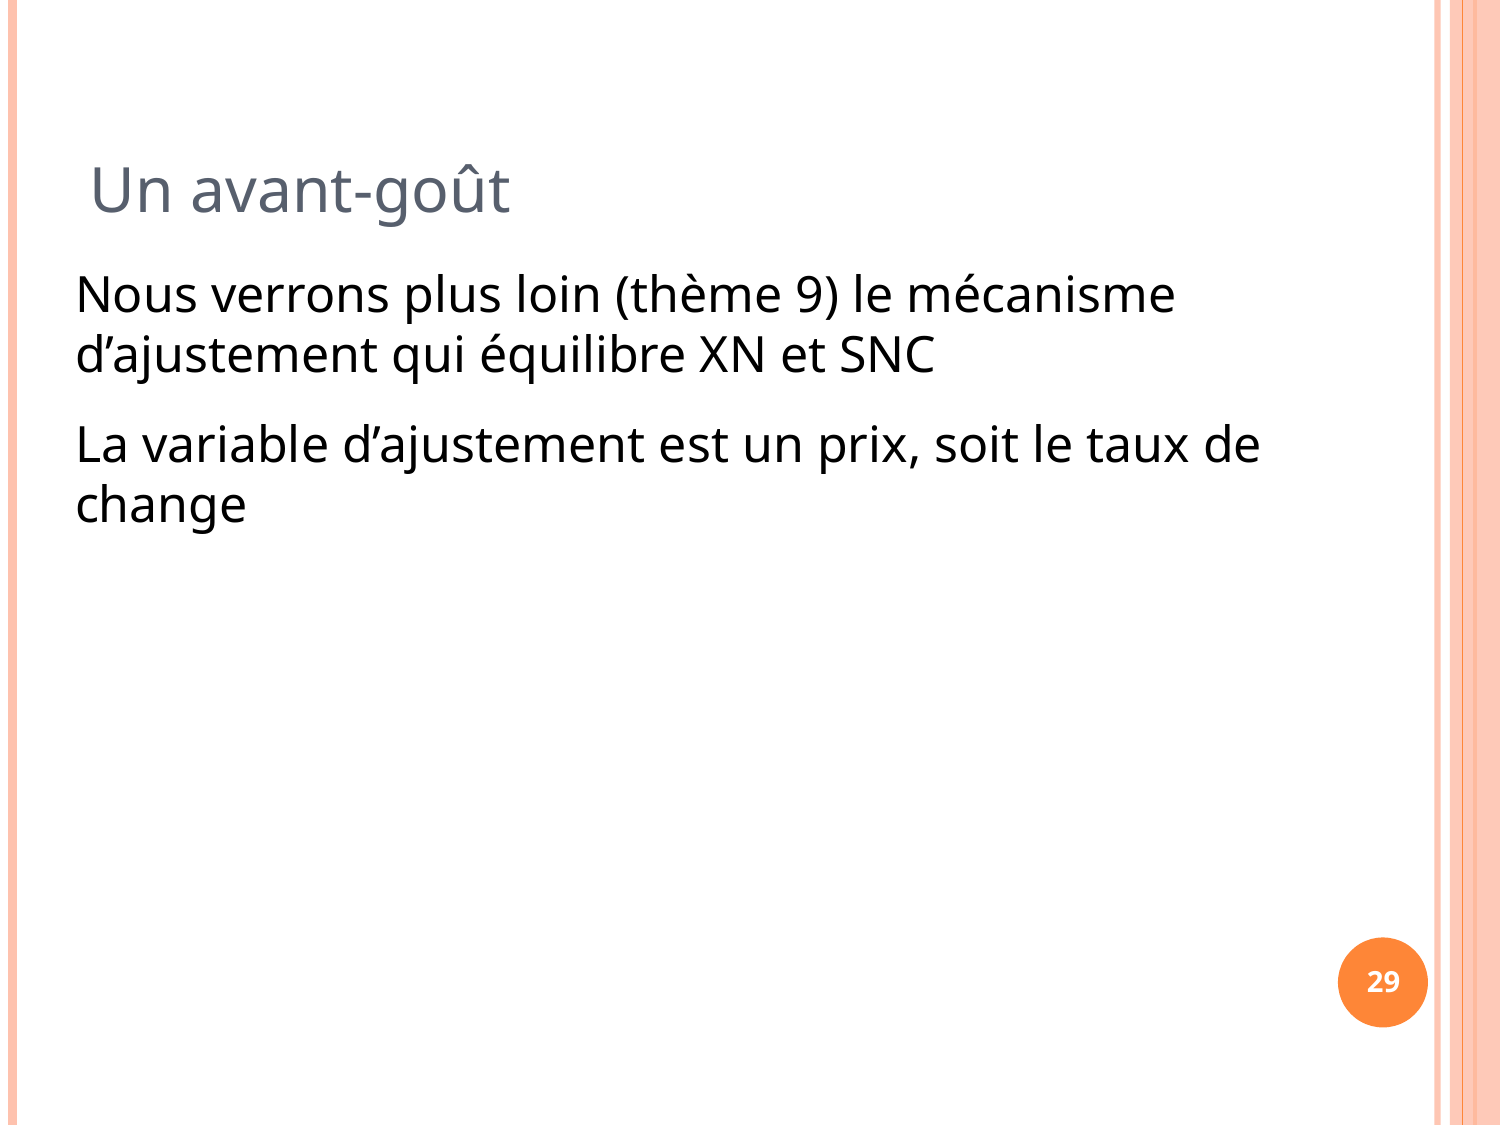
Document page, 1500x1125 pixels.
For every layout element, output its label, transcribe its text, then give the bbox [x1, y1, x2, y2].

title Un avant-goût [75, 45, 1300, 233]
list Nous verrons plus loin (thème 9) le mécanisme d’ajustement qui équilibre XN et SNC La variable d’ajustement est un prix, soit le taux de change [75, 262, 1300, 1062]
slide_number <numéro> [1333, 940, 1434, 1027]
